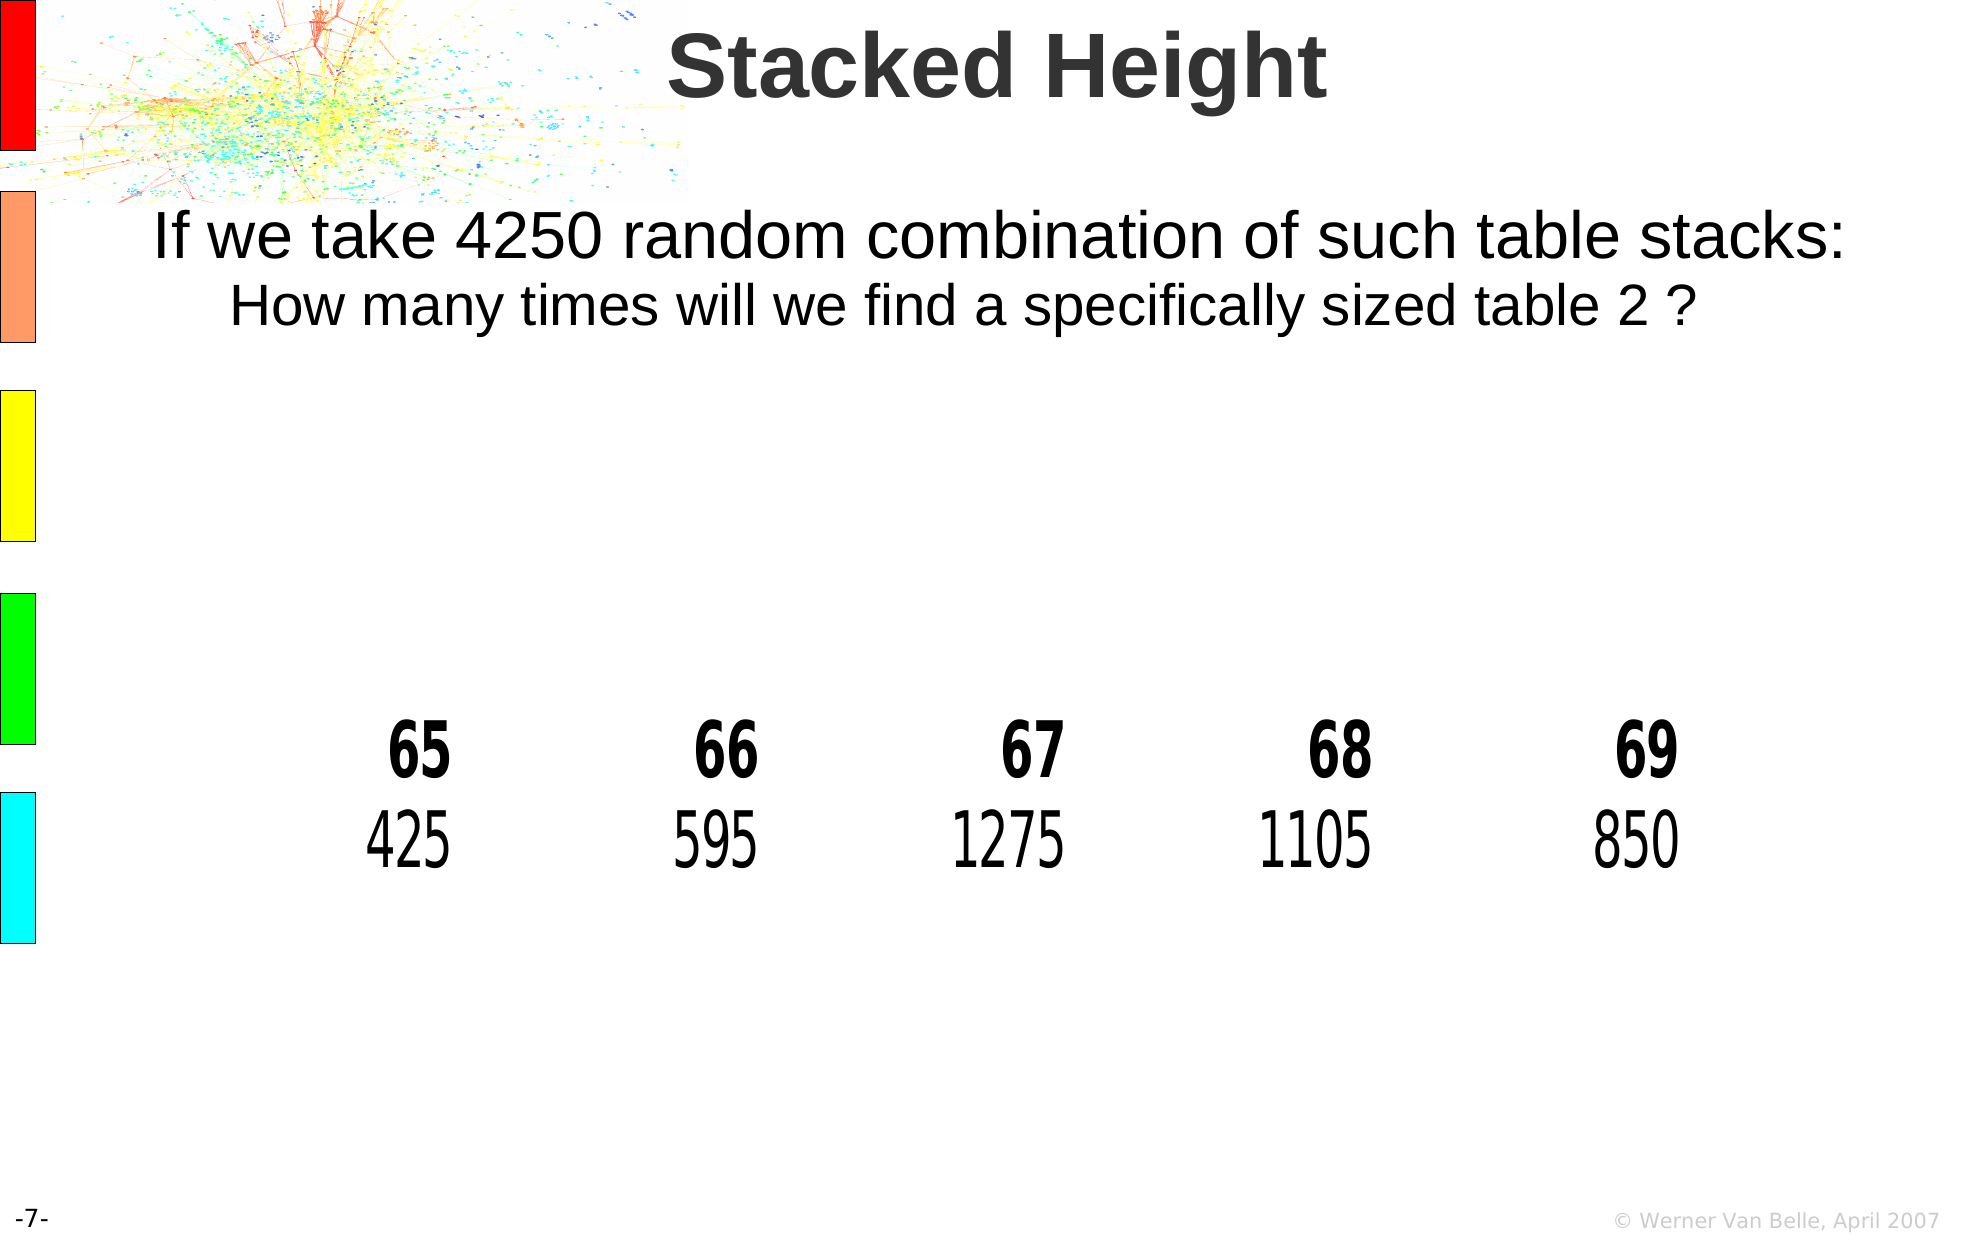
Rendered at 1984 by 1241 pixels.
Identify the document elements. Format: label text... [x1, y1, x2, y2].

chart [150, 712, 1689, 901]
list If we take 4250 random combination of such table stacks: How many times will we find a specifically sized table 2 ? [134, 197, 1935, 1152]
title Stacked Height [150, 7, 1845, 125]
